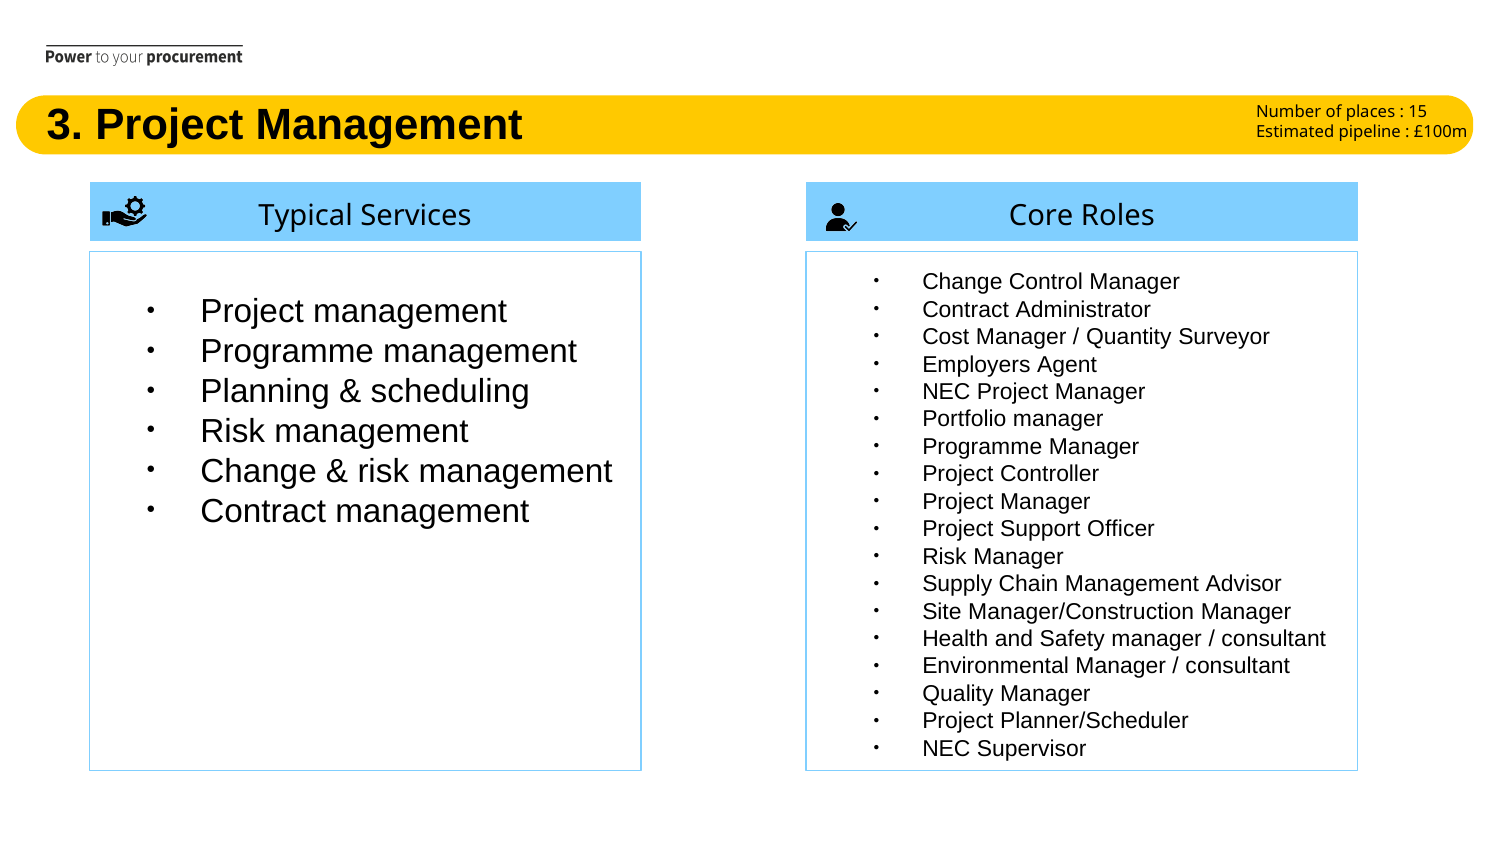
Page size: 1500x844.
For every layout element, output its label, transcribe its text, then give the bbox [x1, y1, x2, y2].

text_box Core Roles [806, 182, 1358, 241]
title 3. Project Management [46, 95, 1226, 200]
text_box Project management Programme management Planning & scheduling Risk management Change & risk management Contract management [90, 252, 641, 770]
text_box Change Control Manager Contract Administrator Cost Manager / Quantity Surveyor Employers Agent NEC Project Manager Portfolio manager Programme Manager Project Controller Project Manager Project Support Officer Risk Manager Supply Chain Management Advisor Site Manager/Construction Manager Health and Safety manager / consultant Environmental Manager / consultant Quality Manager Project Planner/Scheduler NEC Supervisor [806, 252, 1358, 770]
picture [89, 176, 161, 247]
text_box Number of places : 15 Estimated pipeline : £100m [1241, 86, 1500, 158]
text_box Typical Services [161, 182, 641, 241]
picture [811, 187, 872, 247]
